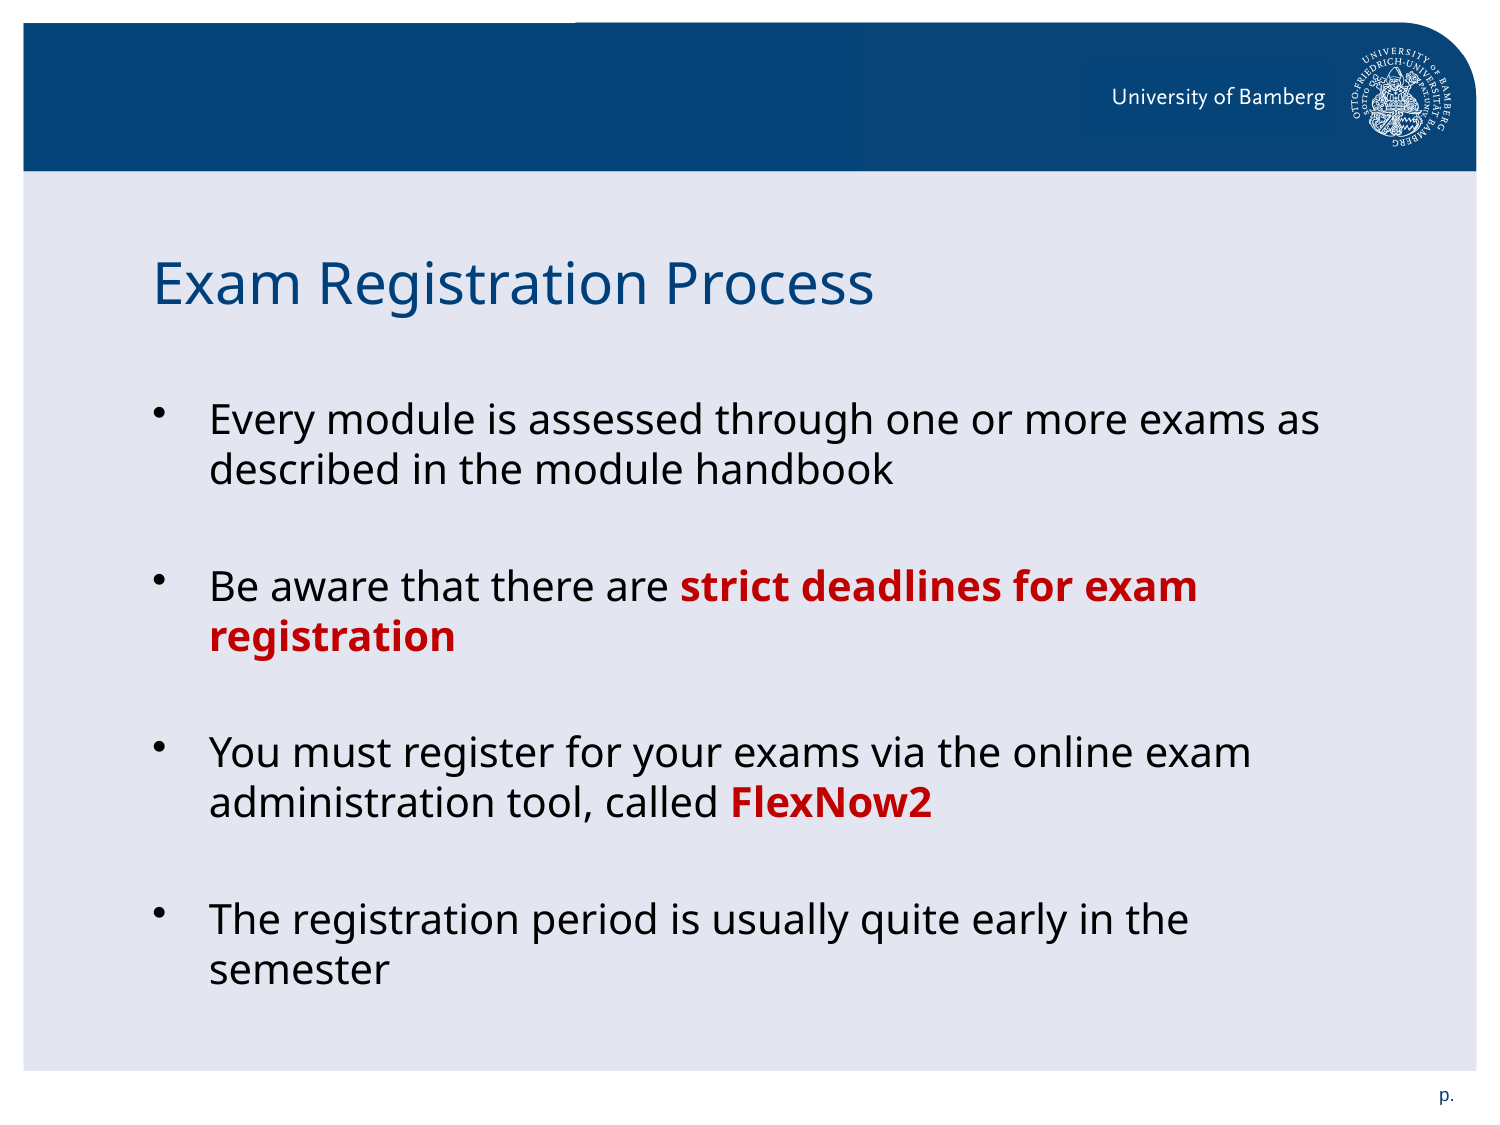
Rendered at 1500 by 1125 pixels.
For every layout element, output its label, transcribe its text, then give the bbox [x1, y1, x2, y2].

list Every module is assessed through one or more exams as described in the module handbook Be aware that there are strict deadlines for exam registration You must register for your exams via the online exam administration tool, called FlexNow2 The registration period is usually quite early in the semester [137, 385, 1363, 969]
picture [0, 0, 1500, 1125]
title Exam Registration Process [137, 187, 1363, 375]
